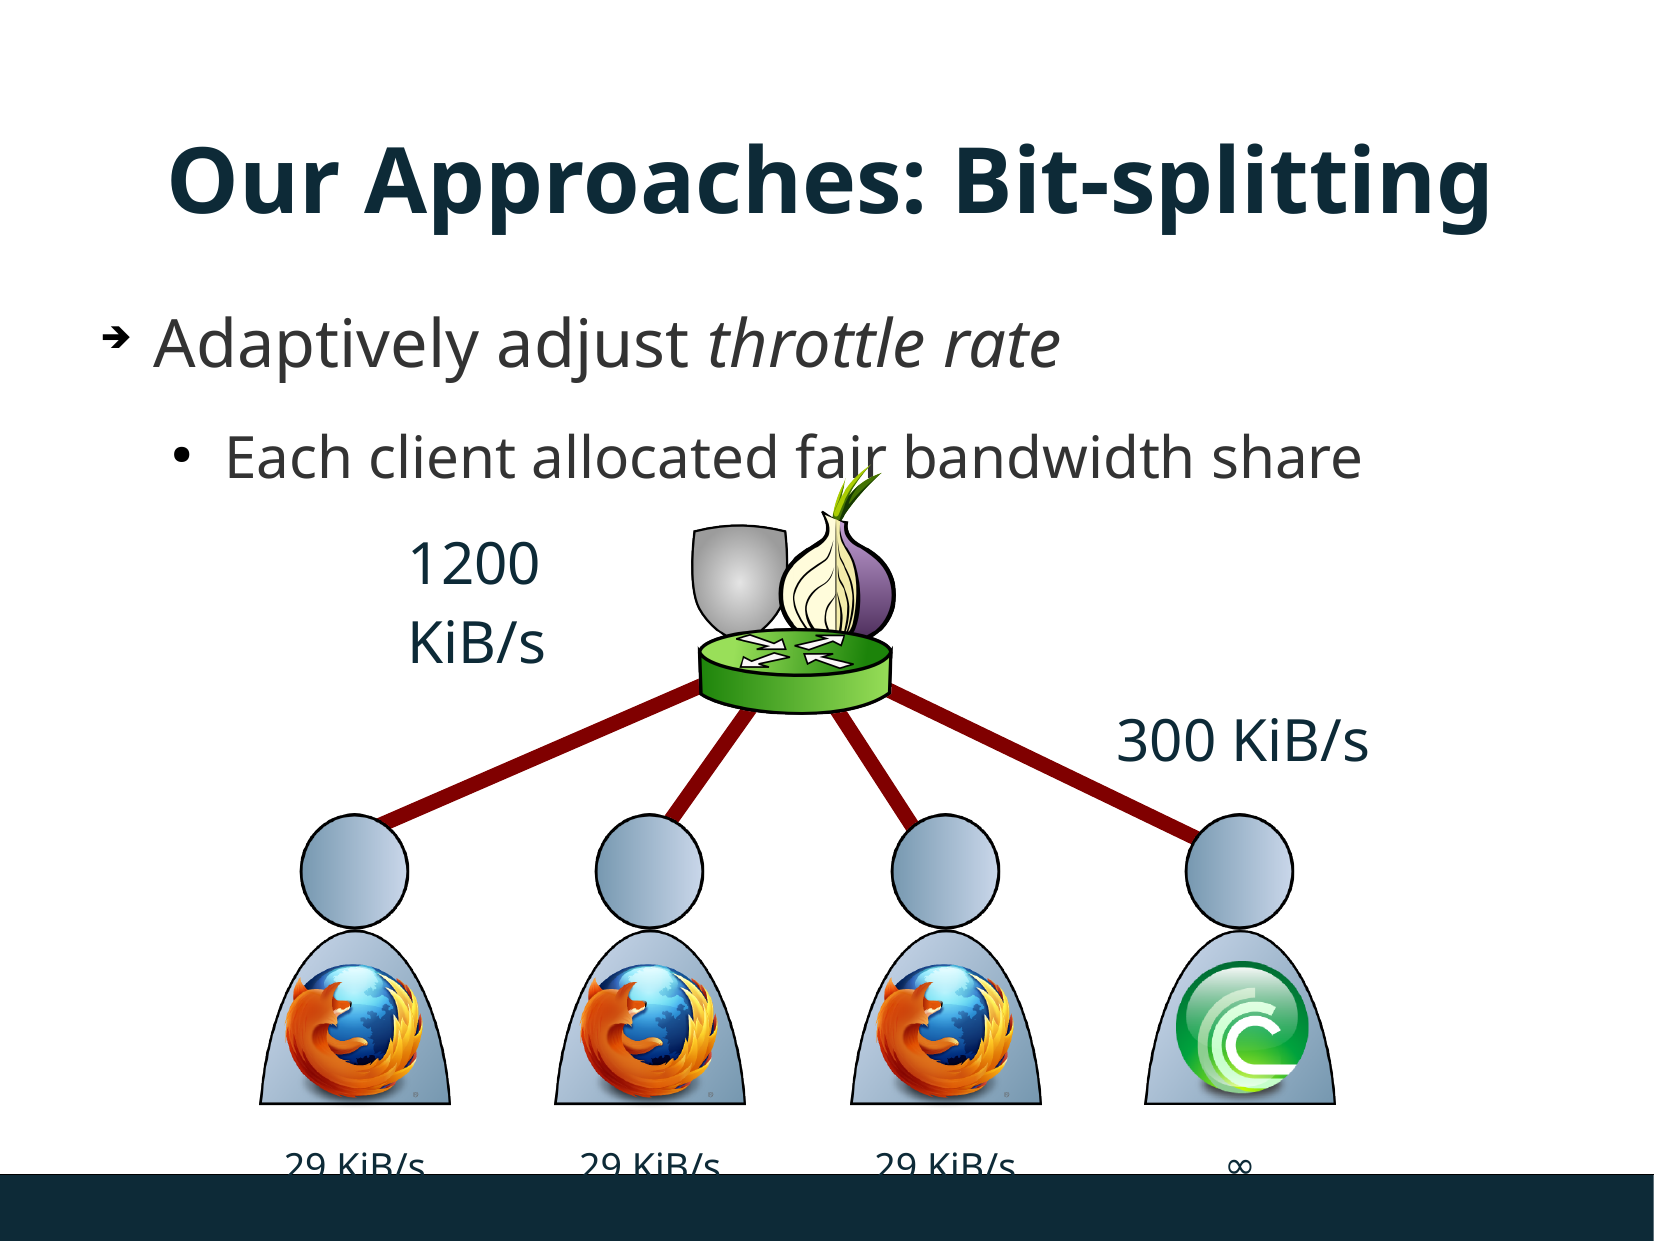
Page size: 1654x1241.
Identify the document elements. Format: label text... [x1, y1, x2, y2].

picture [1144, 813, 1336, 1106]
list Adaptively adjust throttle rate Each client allocated fair bandwidth share [82, 296, 1571, 1115]
picture [259, 813, 451, 1111]
text_box 300 KiB/s [1101, 692, 1417, 775]
text_box 1200 KiB/s [393, 515, 691, 597]
title Our Approaches: Bit-splitting [86, 74, 1575, 282]
picture [850, 813, 1042, 1111]
picture [691, 464, 896, 715]
picture [554, 813, 746, 1111]
